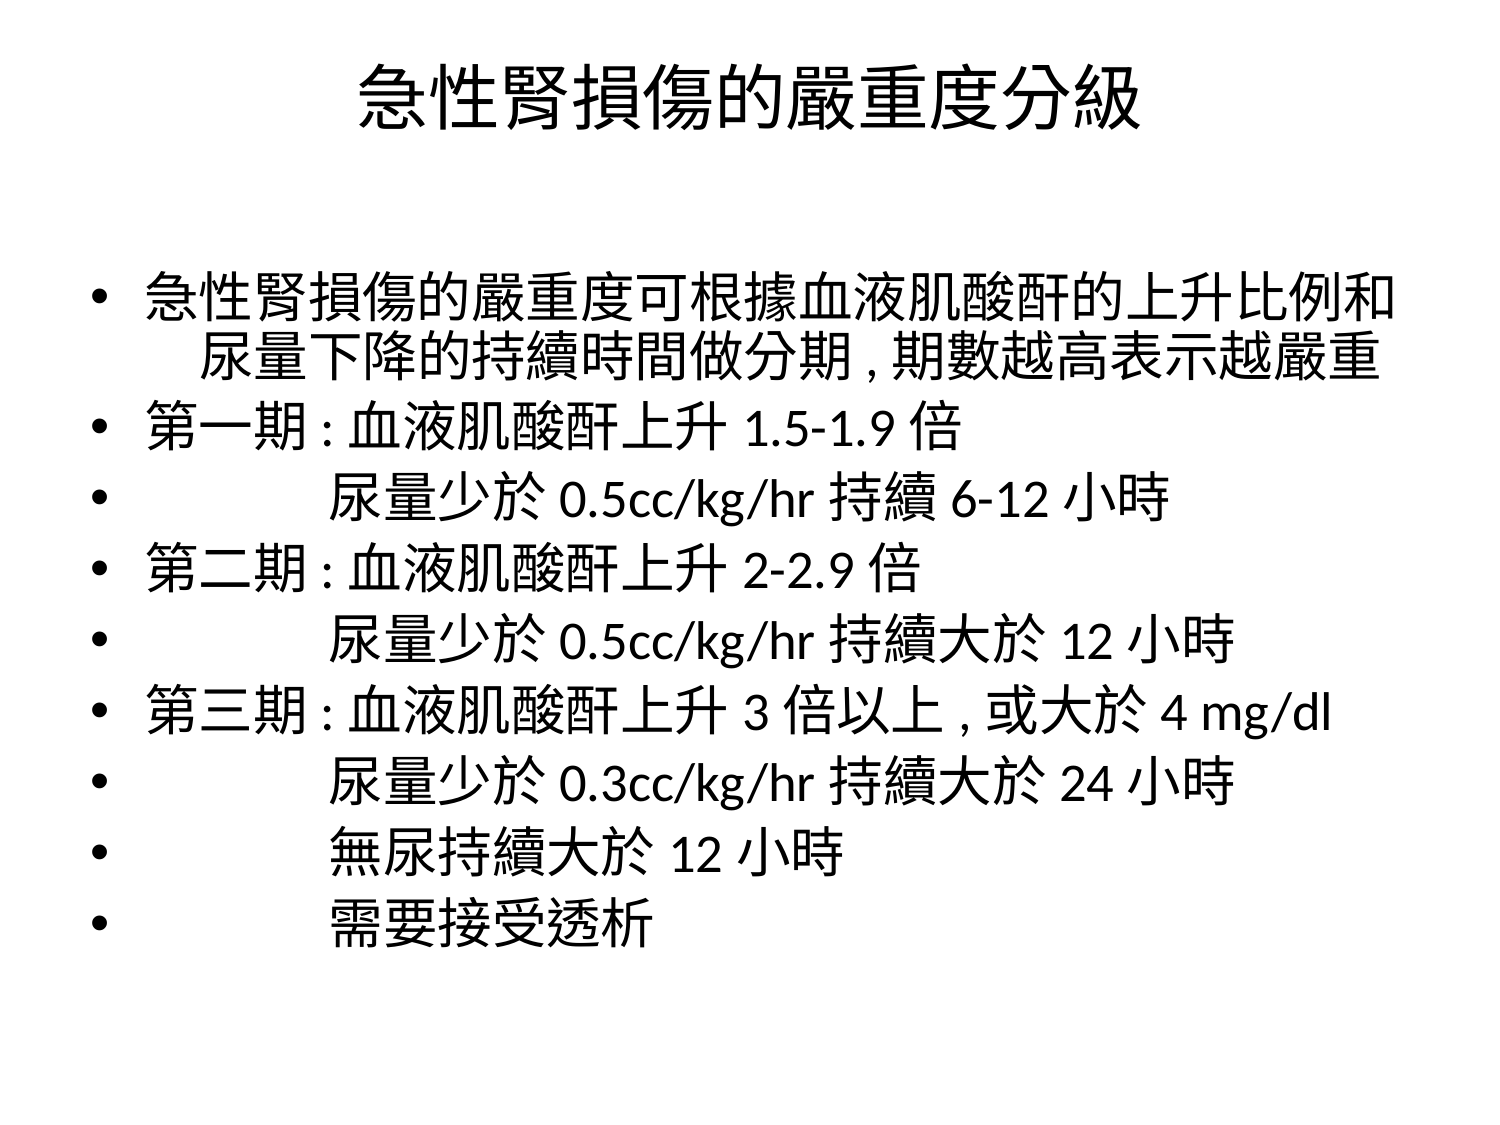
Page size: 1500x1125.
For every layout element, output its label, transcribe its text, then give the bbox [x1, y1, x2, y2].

title 急性腎損傷的嚴重度分級 [75, 45, 1426, 233]
list 急性腎損傷的嚴重度可根據血液肌酸酐的上升比例和尿量下降的持續時間做分期,期數越高表示越嚴重 第一期:血液肌酸酐上升1.5-1.9倍 尿量少於0.5cc/kg/hr持續6-12小時 第二期:血液肌酸酐上升2-2.9倍 尿量少於0.5cc/kg/hr持續大於12小時 第三期:血液肌酸酐上升3倍以上,或大於4 mg/dl 尿量少於0.3cc/kg/hr持續大於24小時 無尿持續大於12小時 需要接受透析 [75, 262, 1426, 1005]
